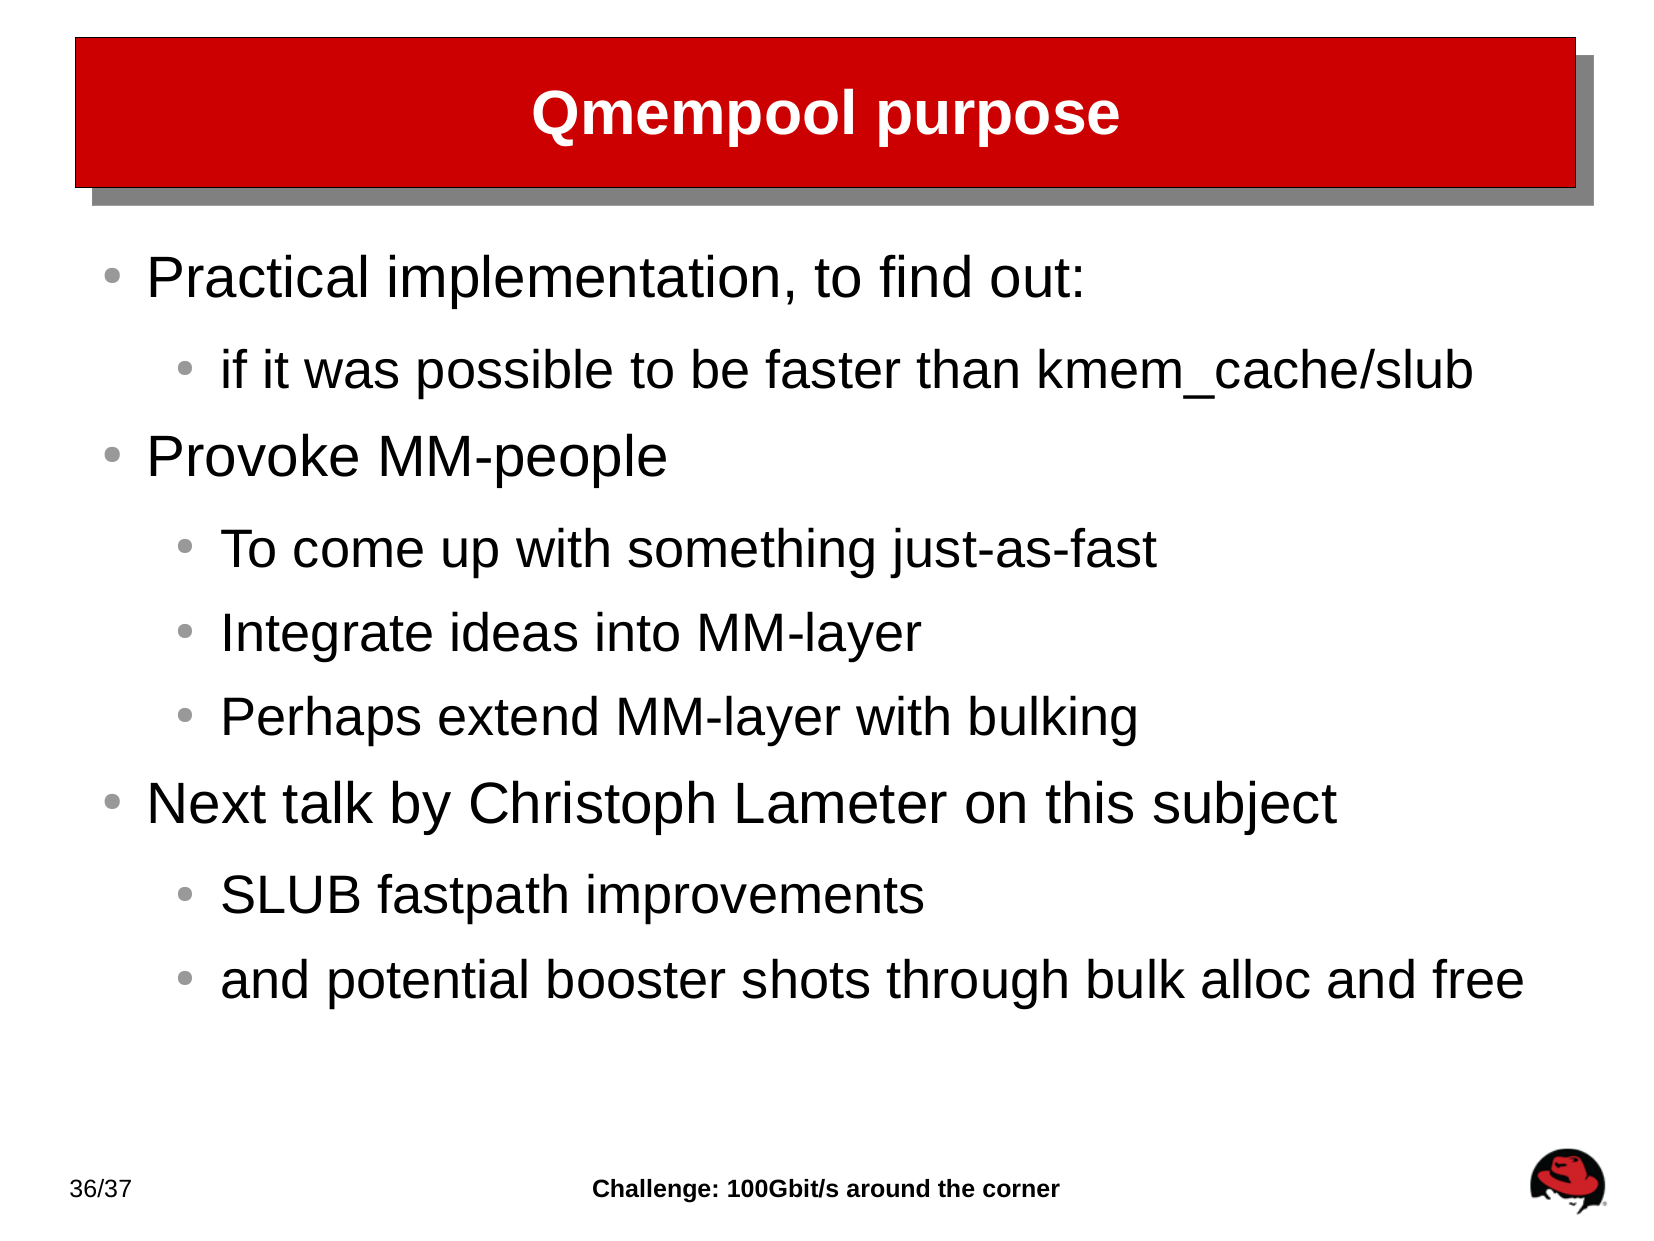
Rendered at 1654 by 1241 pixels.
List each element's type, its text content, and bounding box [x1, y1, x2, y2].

picture [1529, 1146, 1613, 1224]
list Practical implementation, to find out: if it was possible to be faster than kmem_cache/slub Provoke MM-people To come up with something just-as-fast Integrate ideas into MM-layer Perhaps extend MM-layer with bulking Next talk by Christoph Lameter on this subject SLUB fastpath improvements and potential booster shots through bulk alloc and free [86, 244, 1576, 1039]
text_box [82, 37, 1571, 203]
